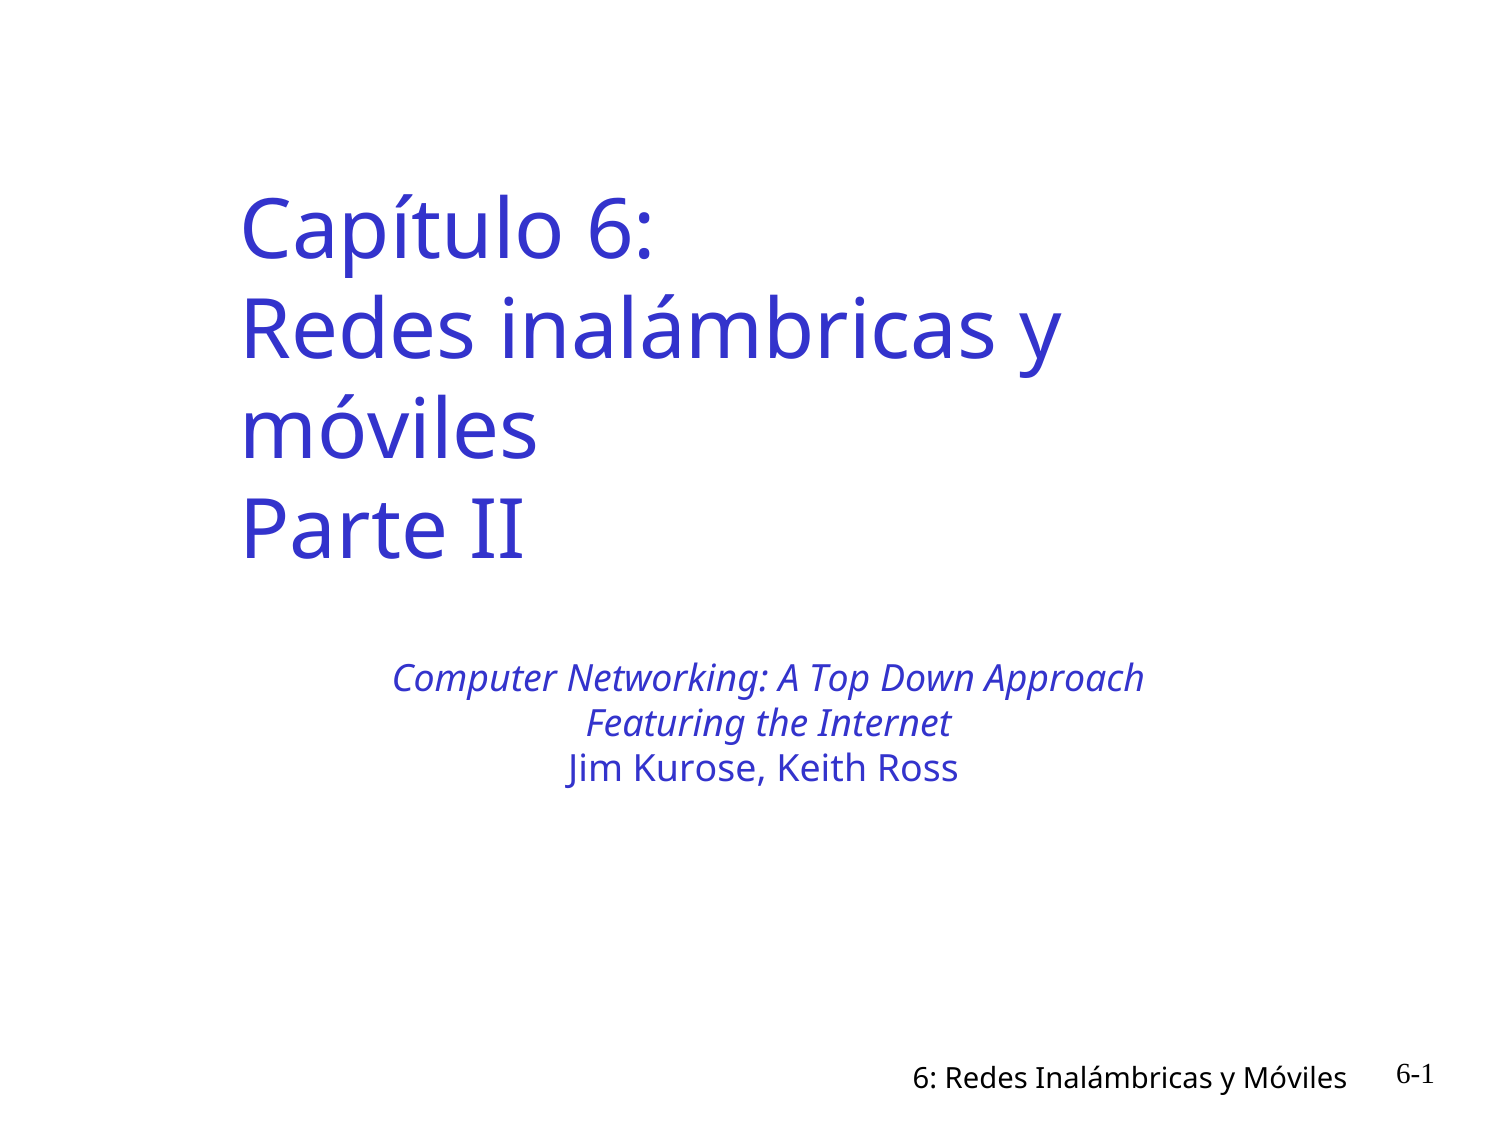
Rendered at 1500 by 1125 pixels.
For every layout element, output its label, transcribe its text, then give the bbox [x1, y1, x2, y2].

text_box Capítulo 6: Redes inalámbricas y móviles Parte II [224, 187, 1163, 563]
text_box Computer Networking: A Top Down Approach Featuring the Internet Jim Kurose, Keith Ross [374, 618, 1163, 825]
